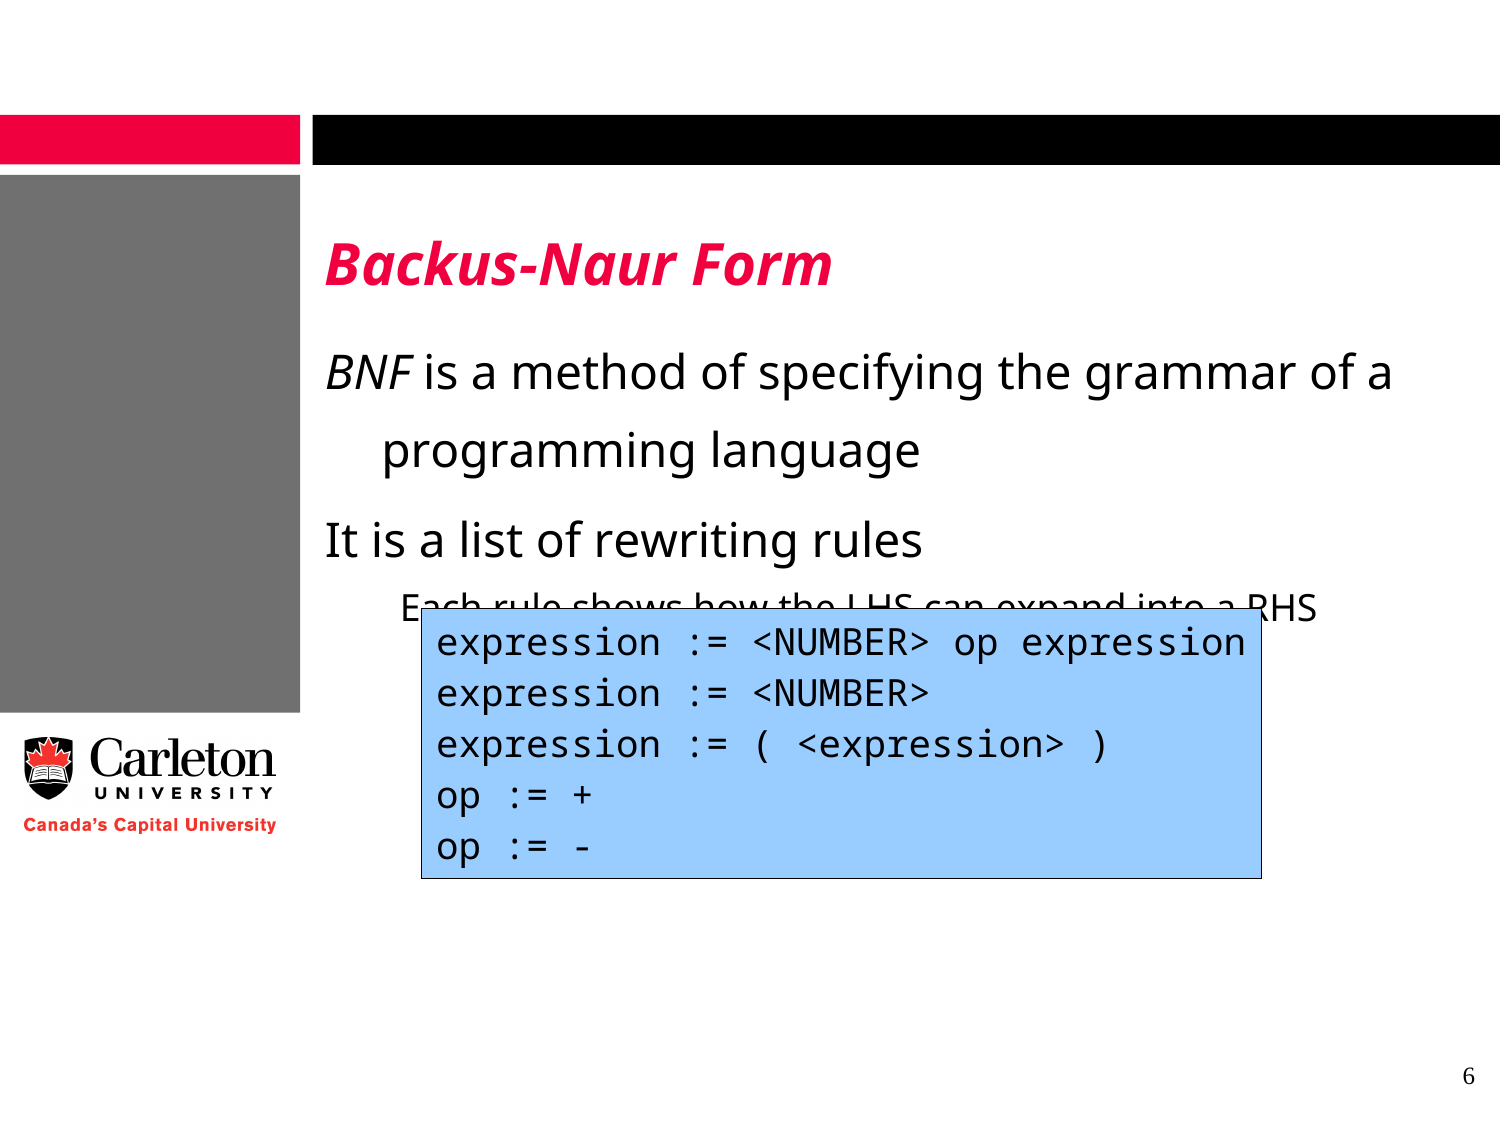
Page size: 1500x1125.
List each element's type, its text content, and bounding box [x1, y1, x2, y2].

list BNF is a method of specifying the grammar of a programming language It is a list of rewriting rules Each rule shows how the LHS can expand into a RHS [324, 324, 1450, 1036]
text_box expression := <NUMBER> op expression expression := <NUMBER> expression := ( <expression> ) op := + op := - [421, 608, 1262, 841]
picture [24, 737, 276, 834]
title Backus-Naur Form [324, 194, 1450, 324]
